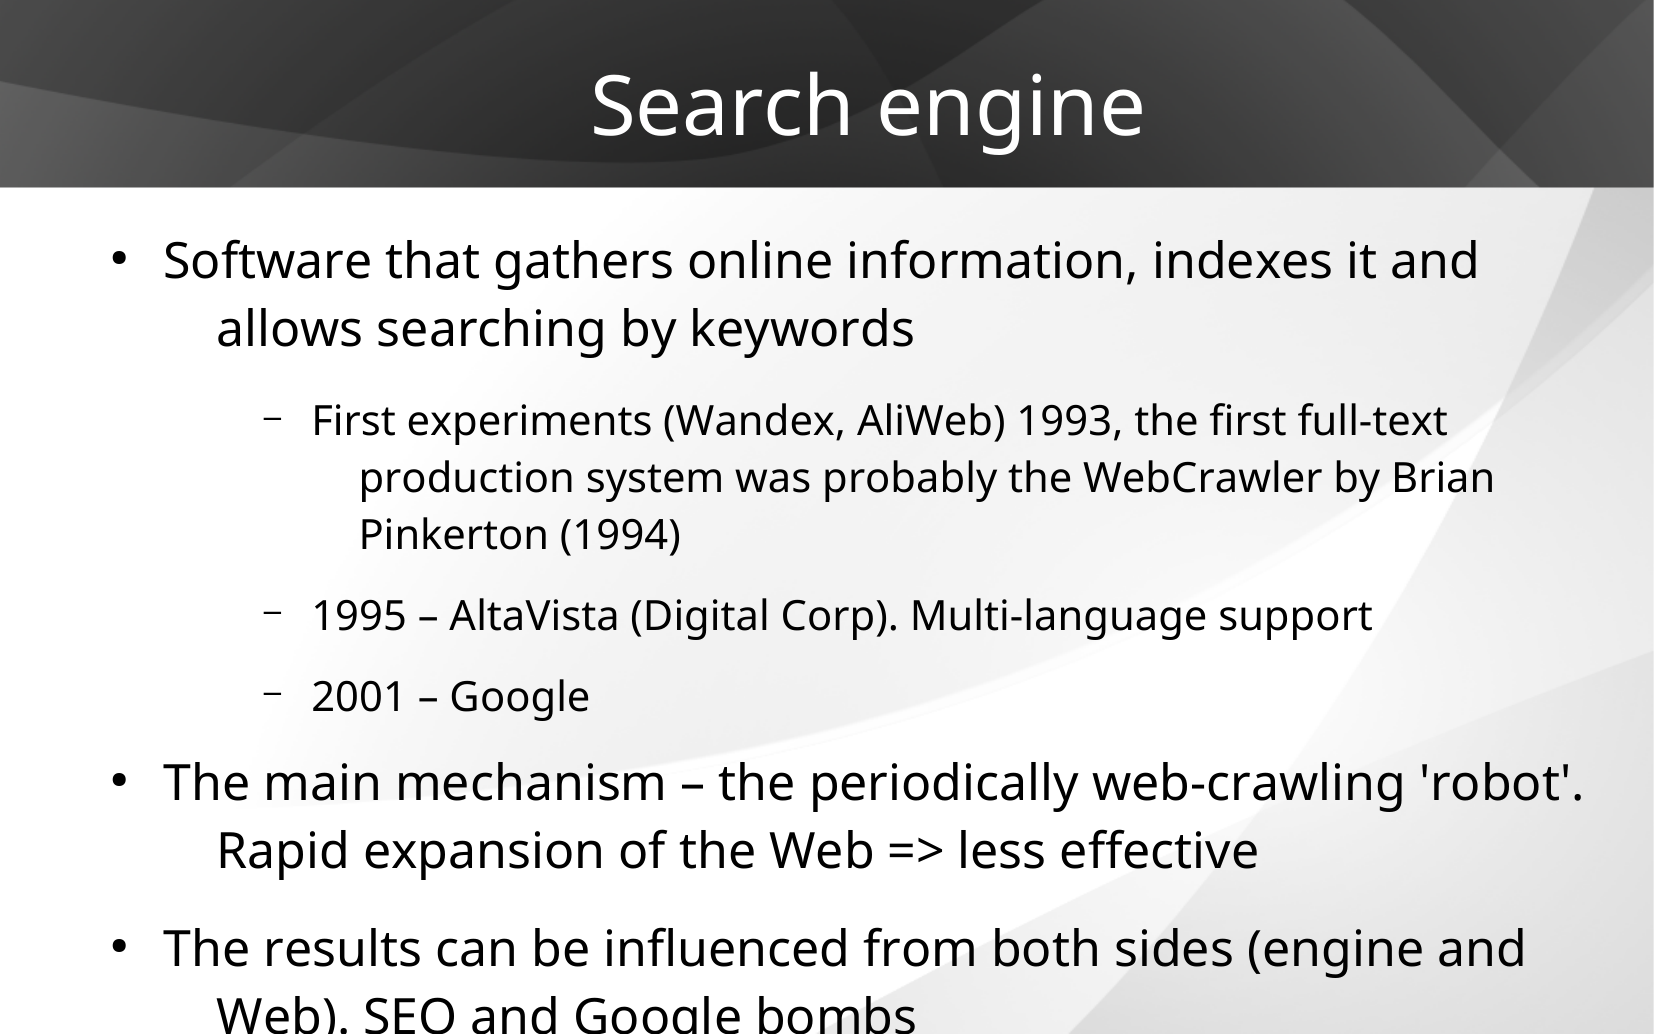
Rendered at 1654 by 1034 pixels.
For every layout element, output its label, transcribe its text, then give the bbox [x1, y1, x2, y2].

picture [723, 1027, 759, 1034]
picture [585, 1027, 601, 1031]
picture [429, 1027, 446, 1031]
picture [333, 1027, 383, 1034]
picture [842, 1027, 854, 1034]
picture [794, 1027, 806, 1031]
picture [618, 1027, 630, 1031]
picture [660, 1027, 679, 1034]
picture [697, 1027, 704, 1034]
picture [629, 1027, 650, 1034]
picture [765, 1027, 777, 1031]
picture [444, 1027, 476, 1034]
picture [805, 1027, 820, 1034]
picture [884, 1027, 910, 1034]
picture [859, 1027, 866, 1034]
title Search engine [124, 0, 1613, 208]
picture [525, 1027, 538, 1034]
picture [556, 1027, 586, 1034]
picture [399, 1027, 431, 1034]
picture [679, 1027, 691, 1031]
picture [253, 1027, 273, 1034]
picture [0, 0, 1654, 1034]
picture [649, 1027, 661, 1031]
picture [231, 1027, 248, 1034]
picture [313, 1027, 330, 1034]
picture [825, 1027, 837, 1034]
picture [382, 1027, 395, 1034]
picture [603, 1027, 619, 1034]
picture [301, 1027, 313, 1031]
picture [494, 1027, 502, 1034]
picture [777, 1027, 795, 1034]
list Software that gathers online information, indexes it and allows searching by keywords First experiments (Wandex, AliWeb) 1993, the first full-text production system was probably the WebCrawler by Brian Pinkerton (1994) 1995 – AltaVista (Digital Corp). Multi-language support 2001 – Google The main mechanism – the periodically web-crawling 'robot'. Rapid expansion of the Web => less effective The results can be influenced from both sides (engine and Web). SEO and Google bombs [75, 225, 1613, 1027]
picture [538, 1027, 550, 1031]
picture [477, 1027, 489, 1031]
picture [872, 1027, 884, 1031]
picture [272, 1027, 295, 1034]
picture [709, 1027, 724, 1034]
picture [507, 1027, 521, 1034]
